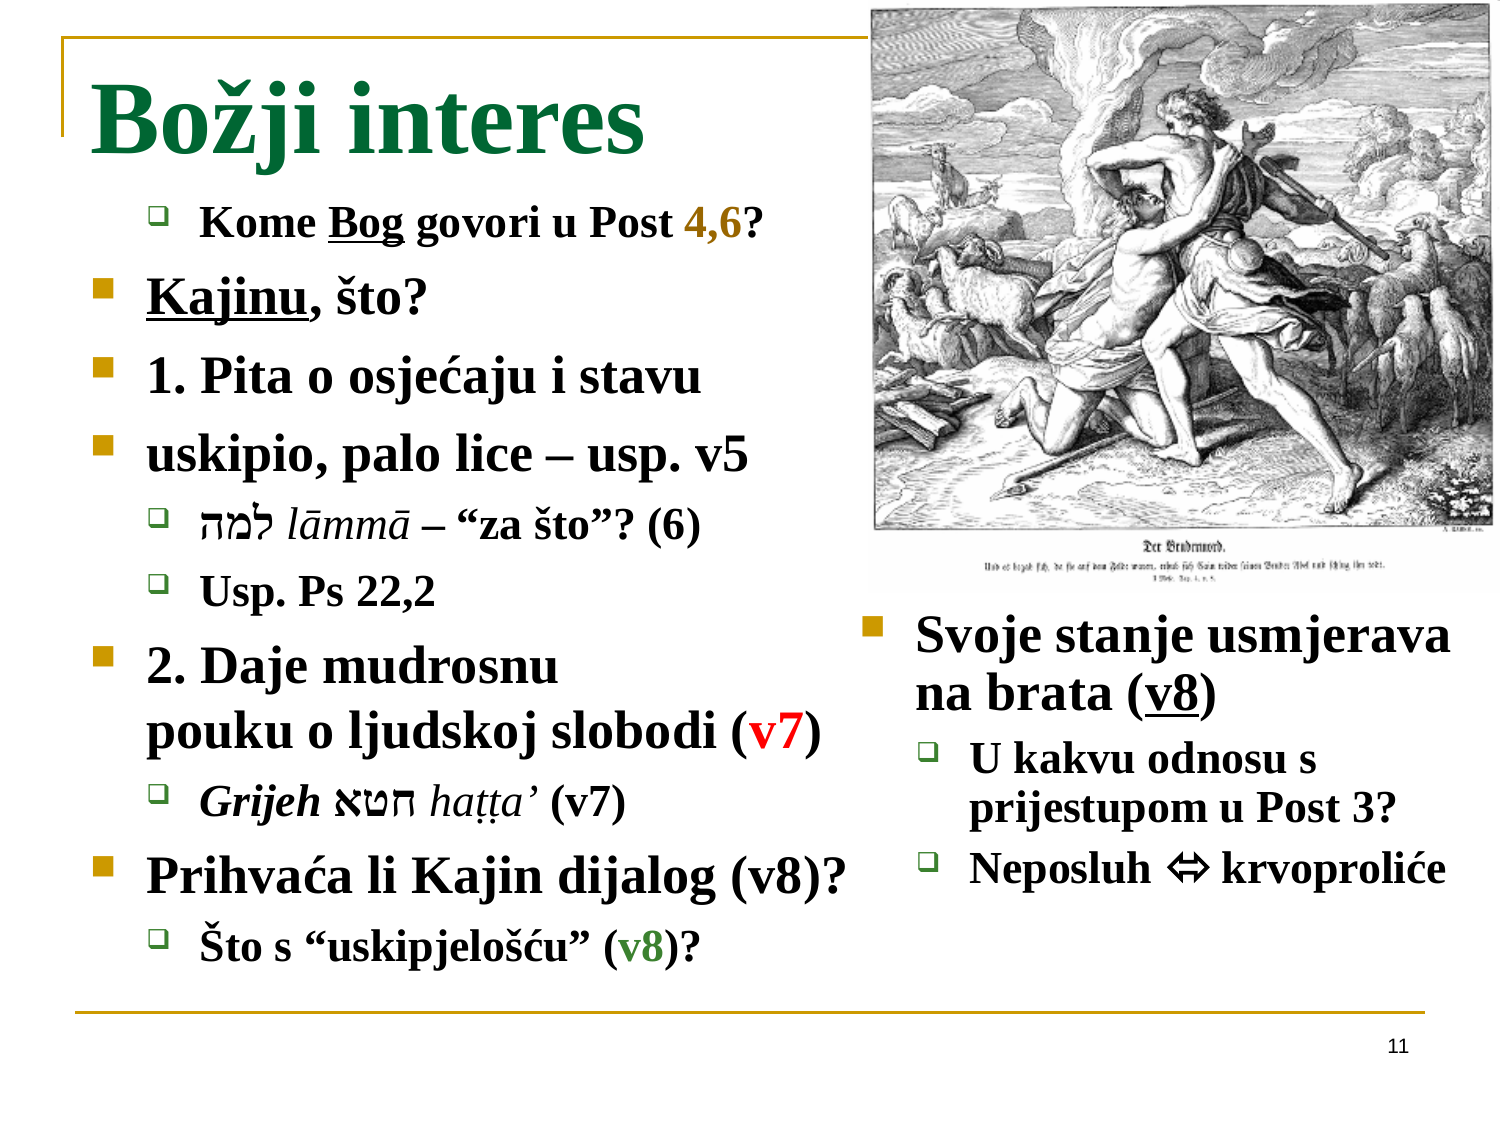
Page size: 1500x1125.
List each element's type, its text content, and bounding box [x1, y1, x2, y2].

list Kome Bog govori u Post 4,6? Kajinu, što? 1. Pita o osjećaju i stavu uskipio, palo lice – usp. v5 למה lāmmā – “za što”? (6) Usp. Ps 22,2 2. Daje mudrosnu pouku o ljudskoj slobodi (v7) Grijeh חטא haṭṭa’ (v7) Prihvaća li Kajin dijalog (v8)? Što s “uskipjelošću” (v8)? [74, 184, 939, 1012]
text_box <number> [1112, 1025, 1426, 1101]
picture [868, 0, 1500, 593]
list Svoje stanje usmjerava na brata (v8) U kakvu odnosu s prijestupom u Post 3? Neposluh  krvoproliće [844, 597, 1500, 1012]
title Božji interes [75, 42, 868, 182]
